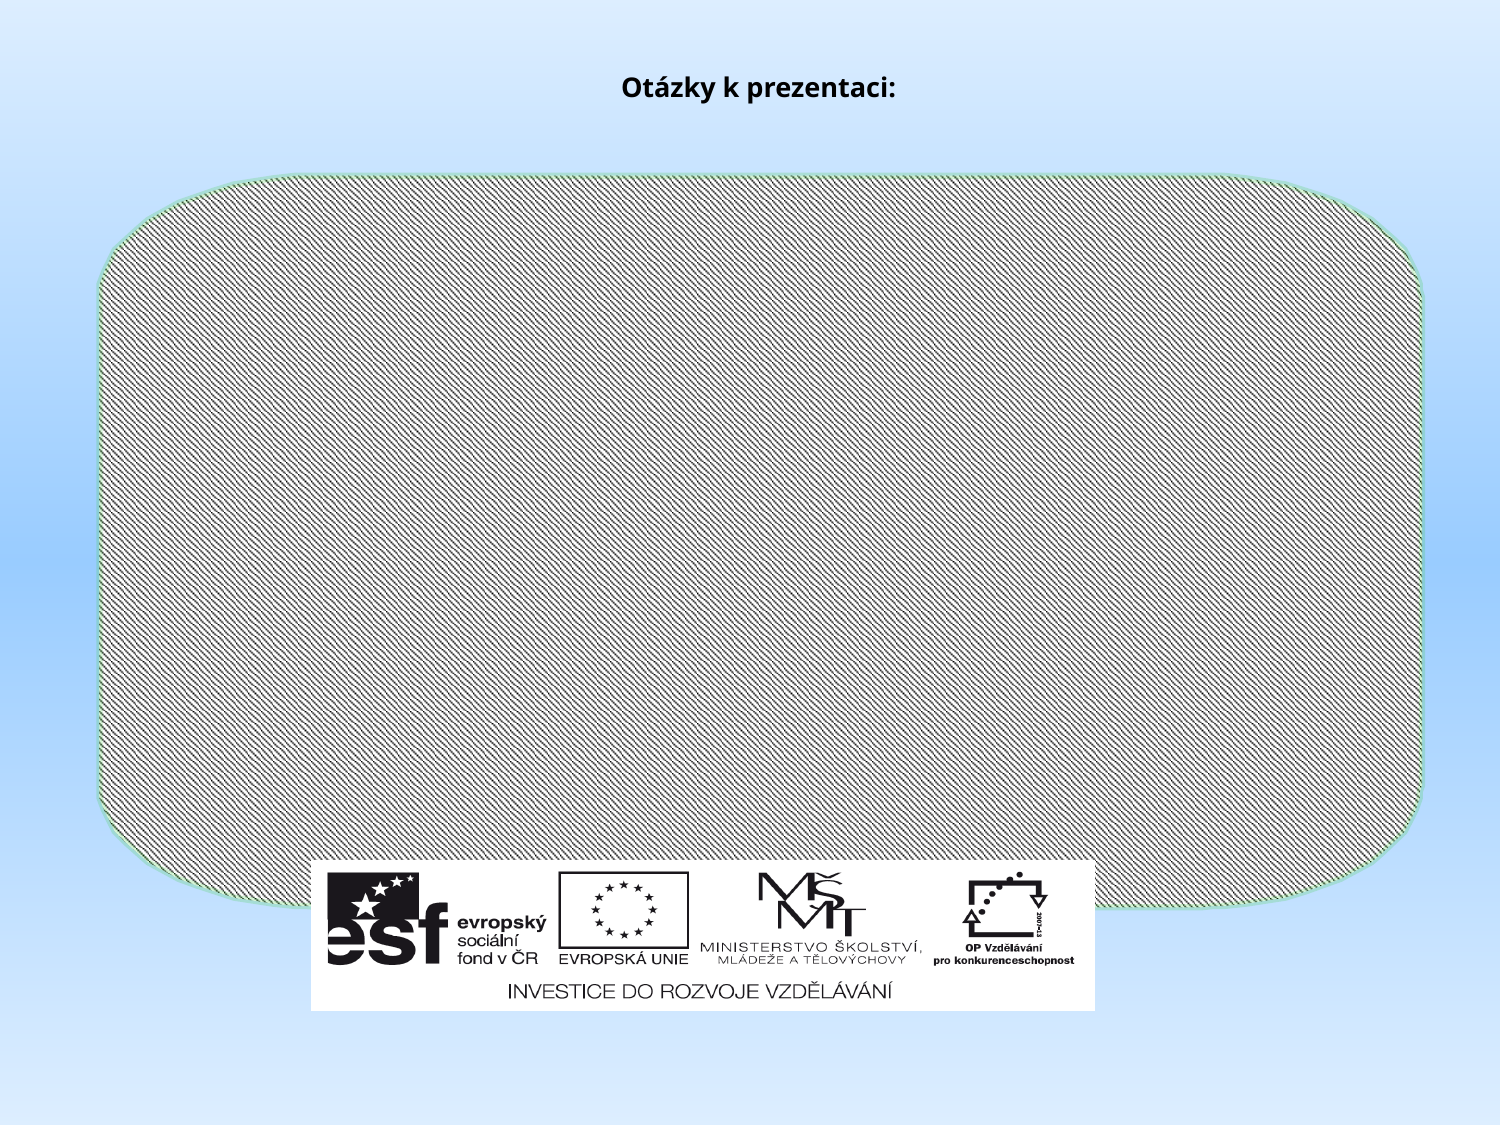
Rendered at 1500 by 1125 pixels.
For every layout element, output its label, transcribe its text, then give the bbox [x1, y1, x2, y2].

text_box [99, 175, 1423, 908]
picture [311, 860, 1095, 1011]
text_box Otázky k prezentaci: [91, 64, 1426, 110]
